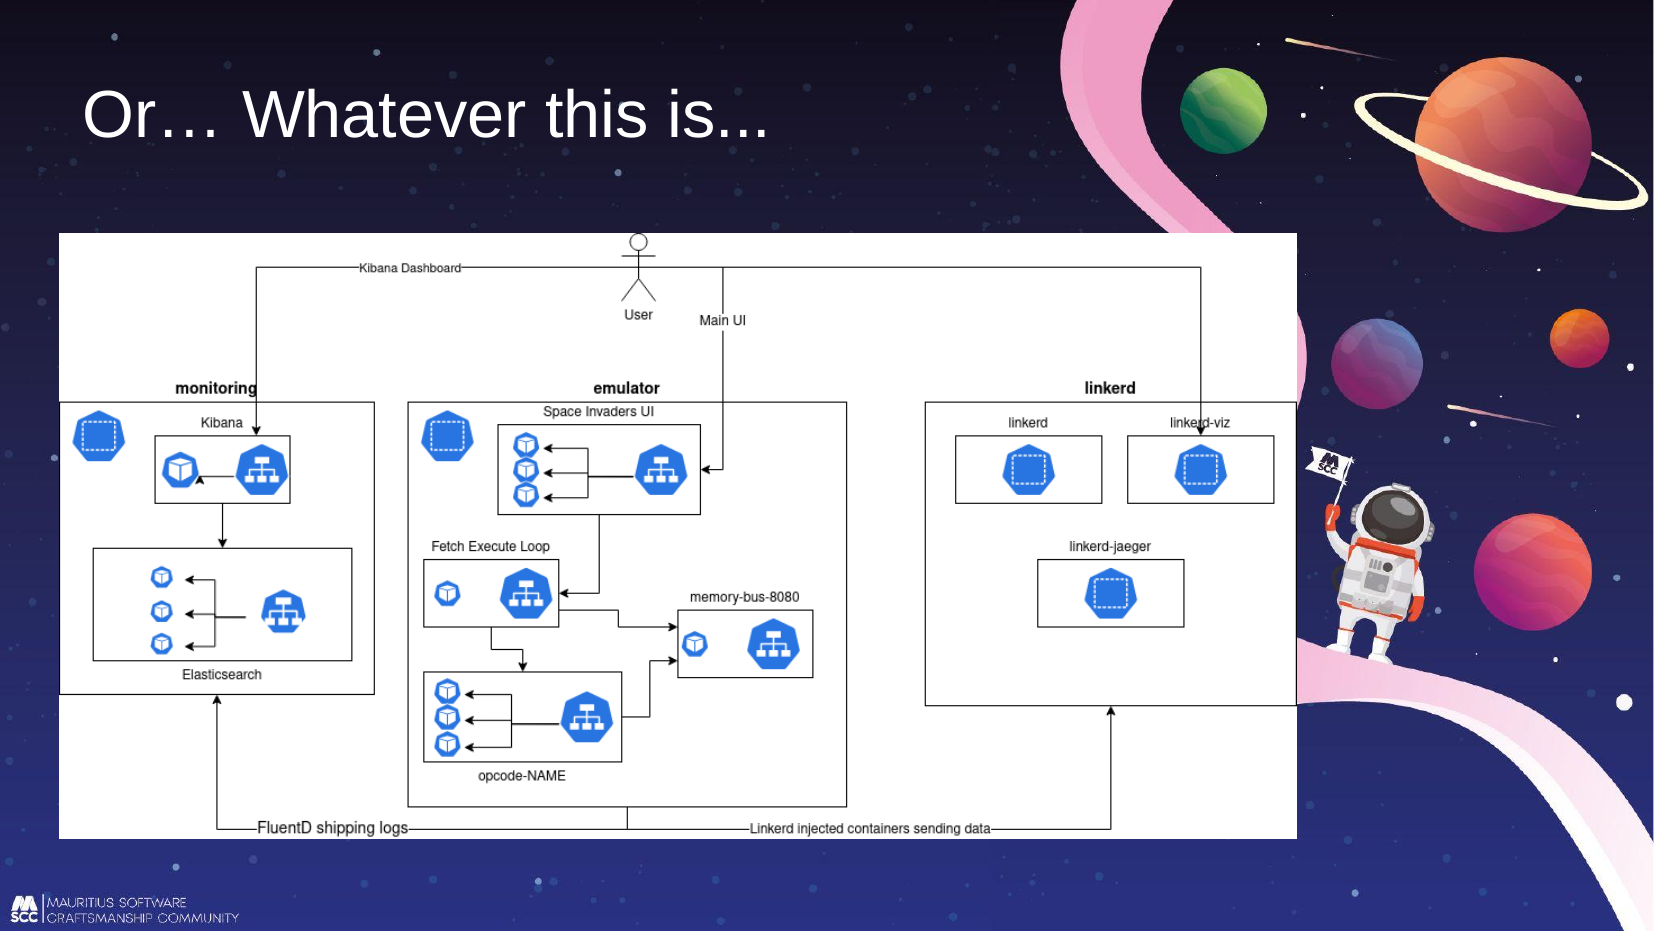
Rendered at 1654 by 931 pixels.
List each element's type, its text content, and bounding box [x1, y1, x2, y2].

title Or… Whatever this is... [82, 37, 1571, 193]
picture [0, 0, 1654, 931]
